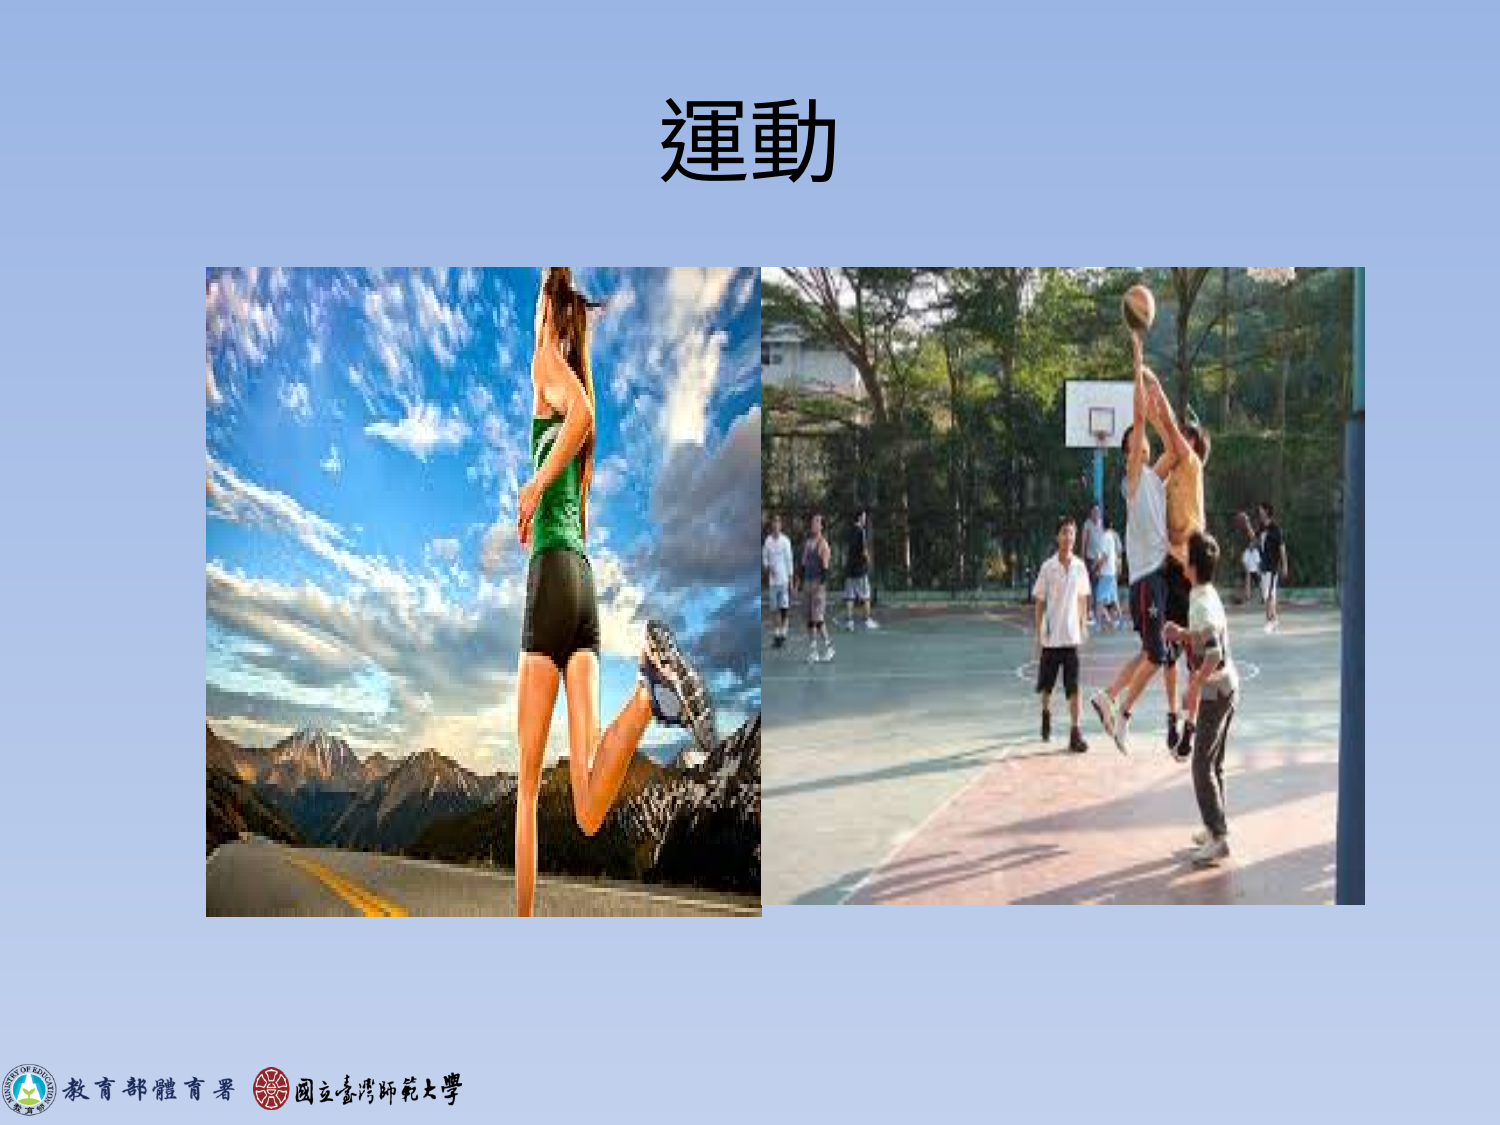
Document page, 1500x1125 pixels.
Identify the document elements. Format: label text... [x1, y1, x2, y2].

title 運動 [75, 45, 1426, 233]
picture [206, 267, 1365, 917]
